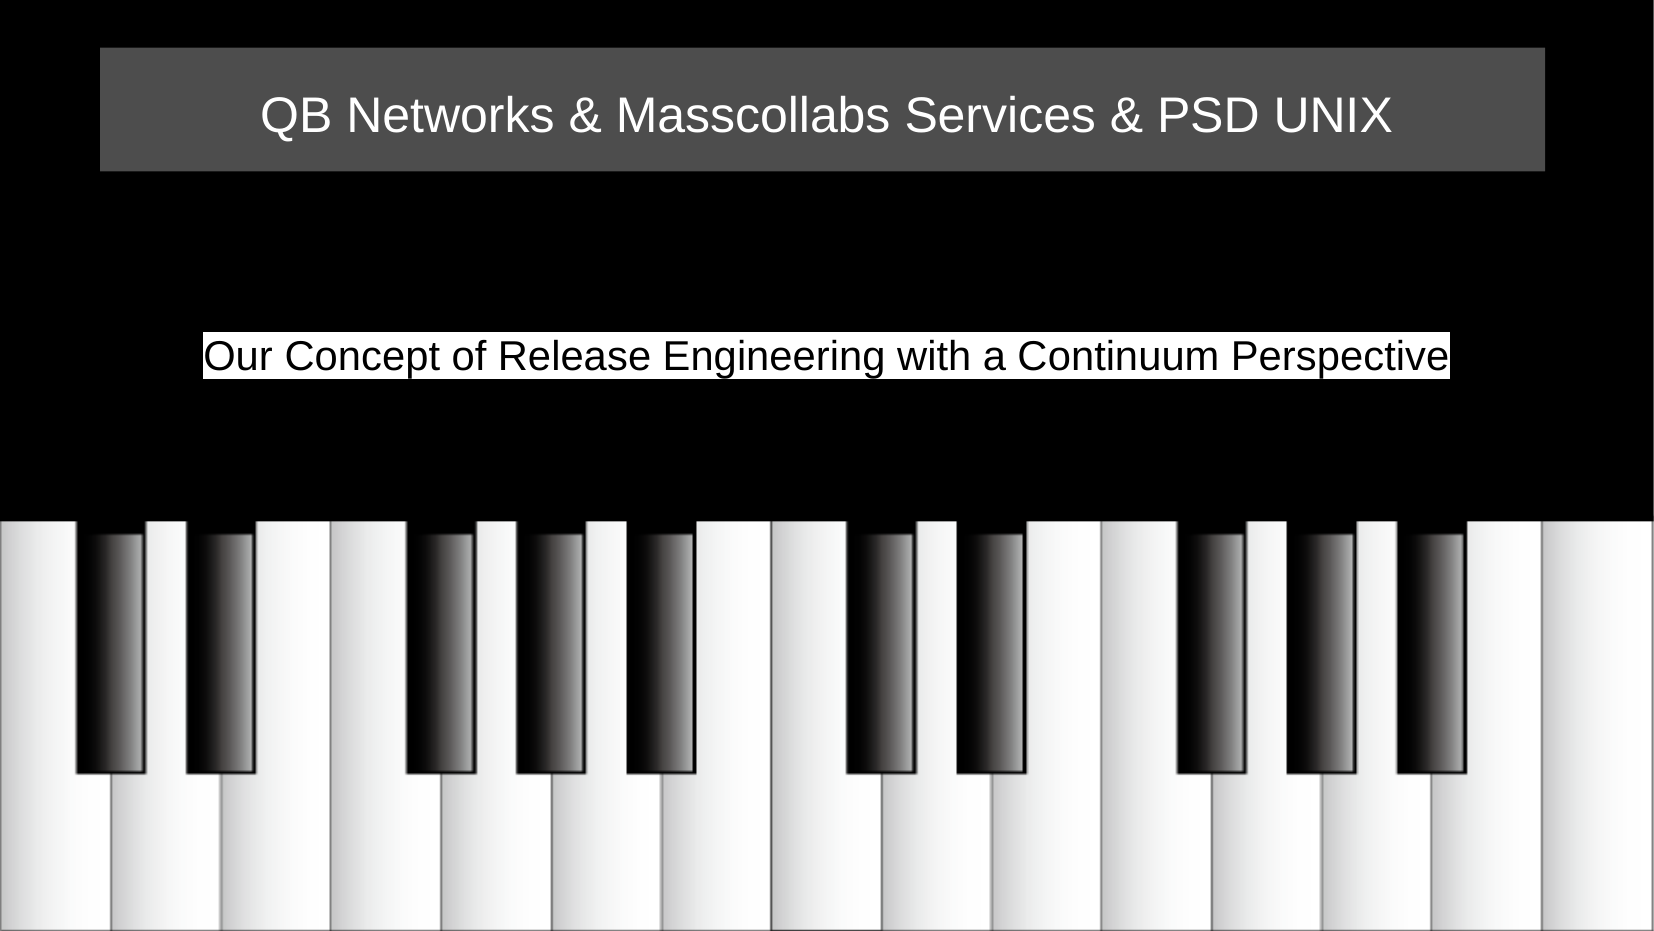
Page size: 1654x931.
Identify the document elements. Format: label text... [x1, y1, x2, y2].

picture [0, 522, 1654, 931]
title QB Networks & Masscollabs Services & PSD UNIX [82, 37, 1571, 193]
subtitle Our Concept of Release Engineering with a Continuum Perspective [82, 217, 1571, 494]
